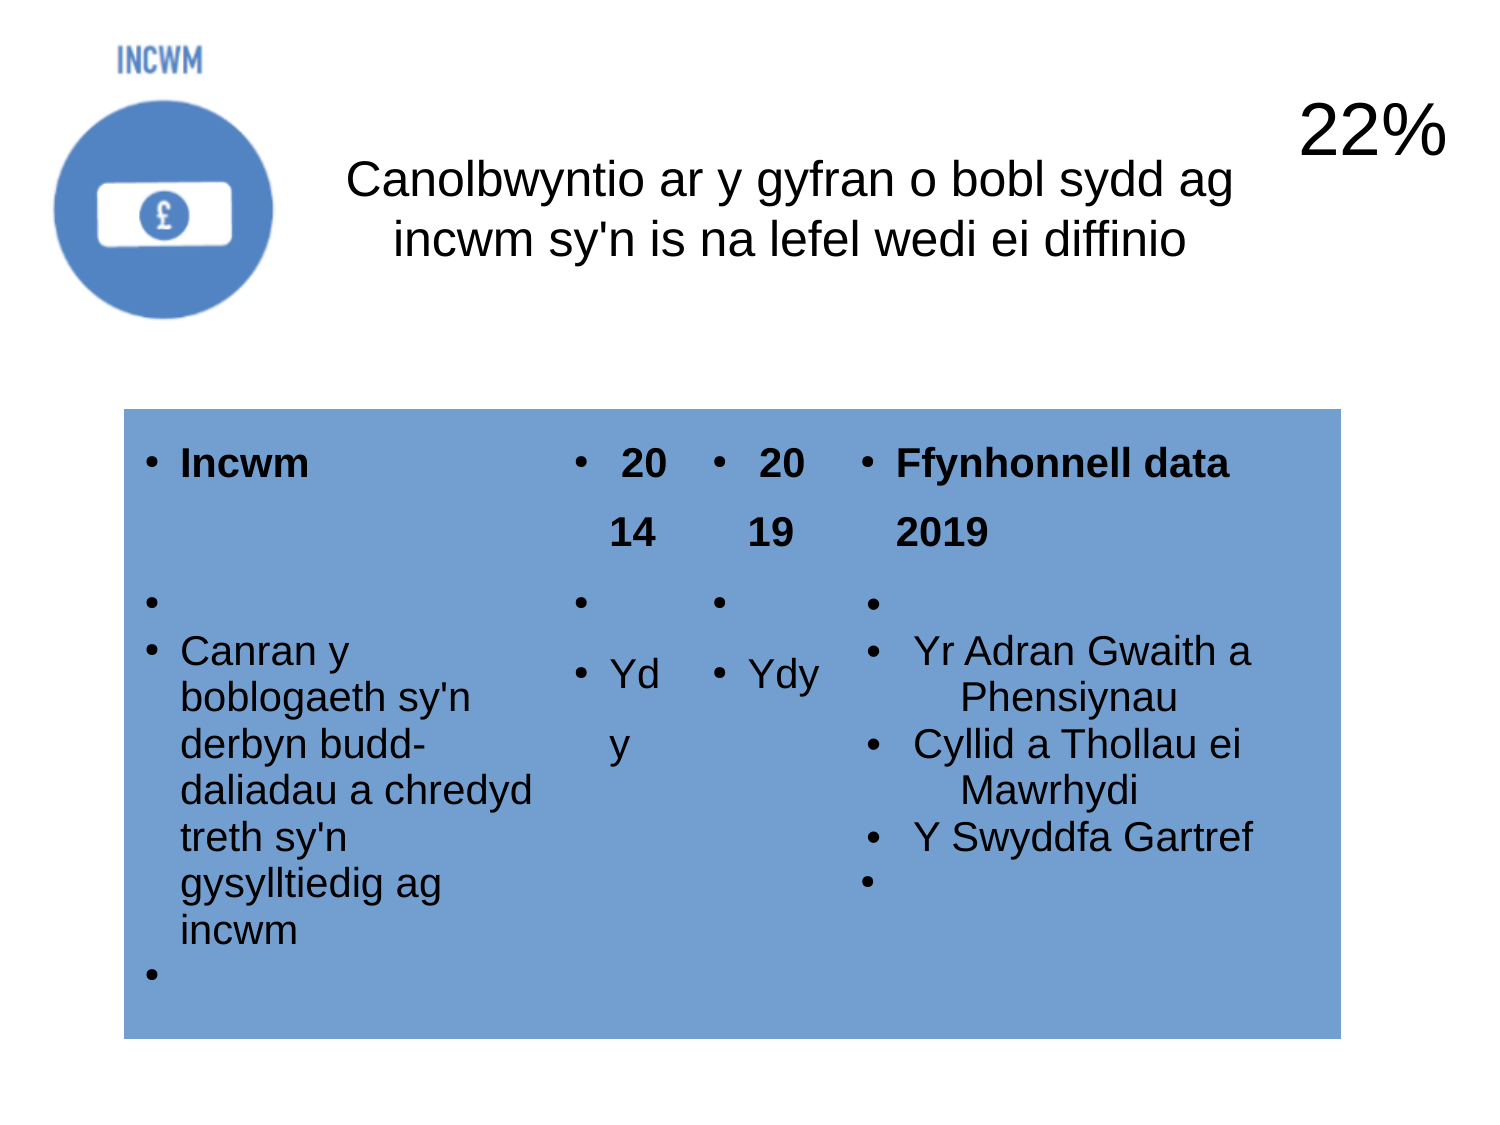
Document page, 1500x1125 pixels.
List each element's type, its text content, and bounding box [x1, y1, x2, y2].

table_header 2019 [692, 409, 840, 574]
table_header Incwm [124, 409, 553, 574]
table_cell Yr Adran Gwaith a Phensiynau Cyllid a Thollau ei Mawrhydi Y Swyddfa Gartref [840, 574, 1341, 1039]
picture [41, 30, 287, 327]
table_cell Ydy [692, 574, 840, 1039]
text_box 22% [1283, 72, 1500, 179]
table_header Ffynhonnell data 2019 [840, 409, 1341, 574]
table_header 2014 [553, 409, 692, 574]
text_box Canolbwyntio ar y gyfran o bobl sydd ag incwm sy'n is na lefel wedi ei diffinio [328, 139, 1252, 274]
table_cell Canran y boblogaeth sy'n derbyn budd-daliadau a chredyd treth sy'n gysylltiedig ag incwm [124, 574, 553, 1039]
table_cell Ydy [553, 574, 692, 1039]
